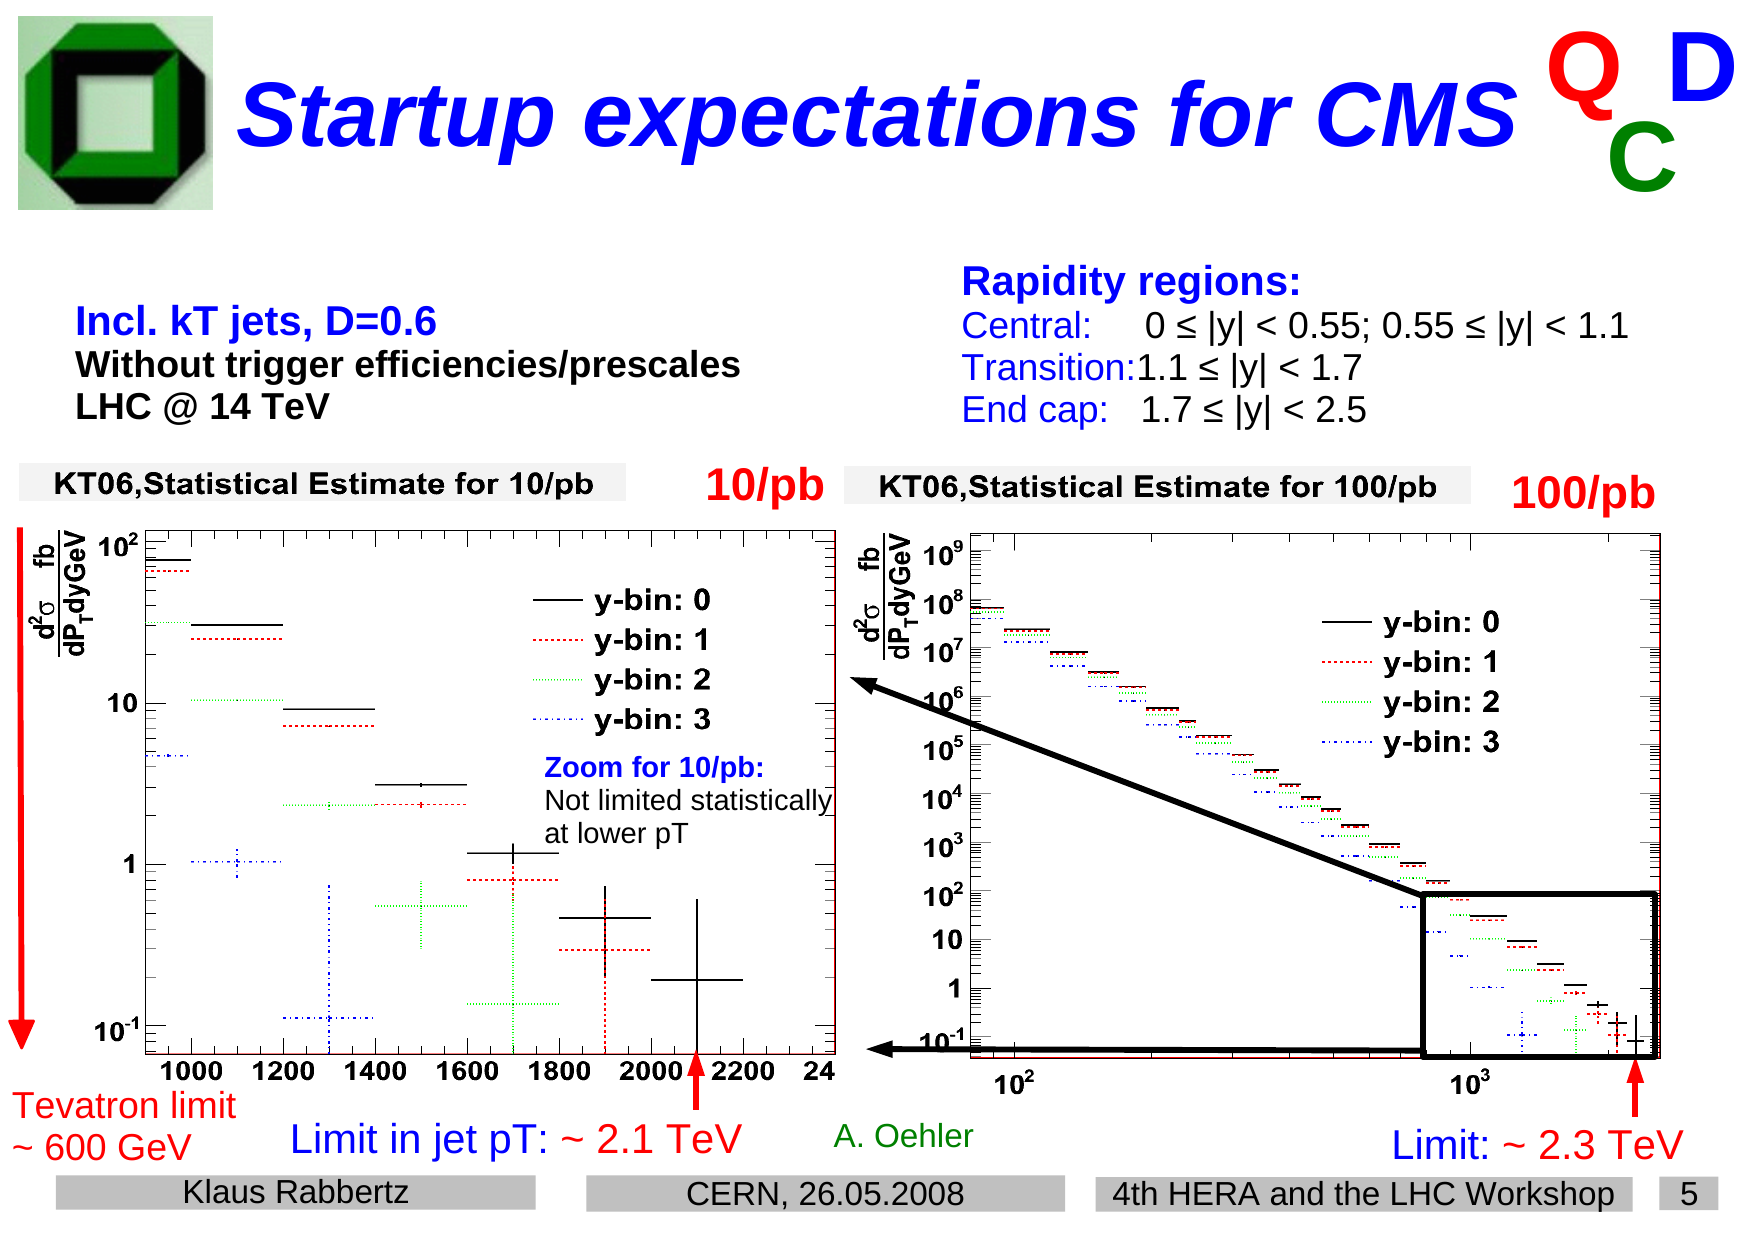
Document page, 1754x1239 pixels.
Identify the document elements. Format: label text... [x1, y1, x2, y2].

text_box Tevatron limit ~ 600 GeV [0, 1073, 250, 1181]
title Startup expectations for CMS [220, 16, 1536, 213]
text_box Limit: ~ 2.3 TeV [1379, 1110, 1696, 1181]
text_box 100/pb [1499, 455, 1666, 531]
text_box Incl. kT jets, D=0.6 Without trigger efficiencies/prescales LHC @ 14 TeV [63, 285, 756, 440]
picture [1426, 897, 1652, 1054]
text_box A. Oehler [821, 1105, 986, 1167]
picture [18, 16, 213, 210]
picture [11, 460, 1732, 1163]
text_box 10/pb [693, 446, 835, 522]
text_box Rapidity regions: Central: 0 ≤ |y| < 0.55; 0.55 ≤ |y| < 1.1 Transition:1.1 ≤ |y| < 1.7 End cap: 1.7 ≤ |y| < 2.5 [949, 246, 1645, 484]
text_box Zoom for 10/pb: Not limited statistically at lower pT [532, 739, 839, 862]
text_box Limit in jet pT: ~ 2.1 TeV [277, 1104, 755, 1175]
